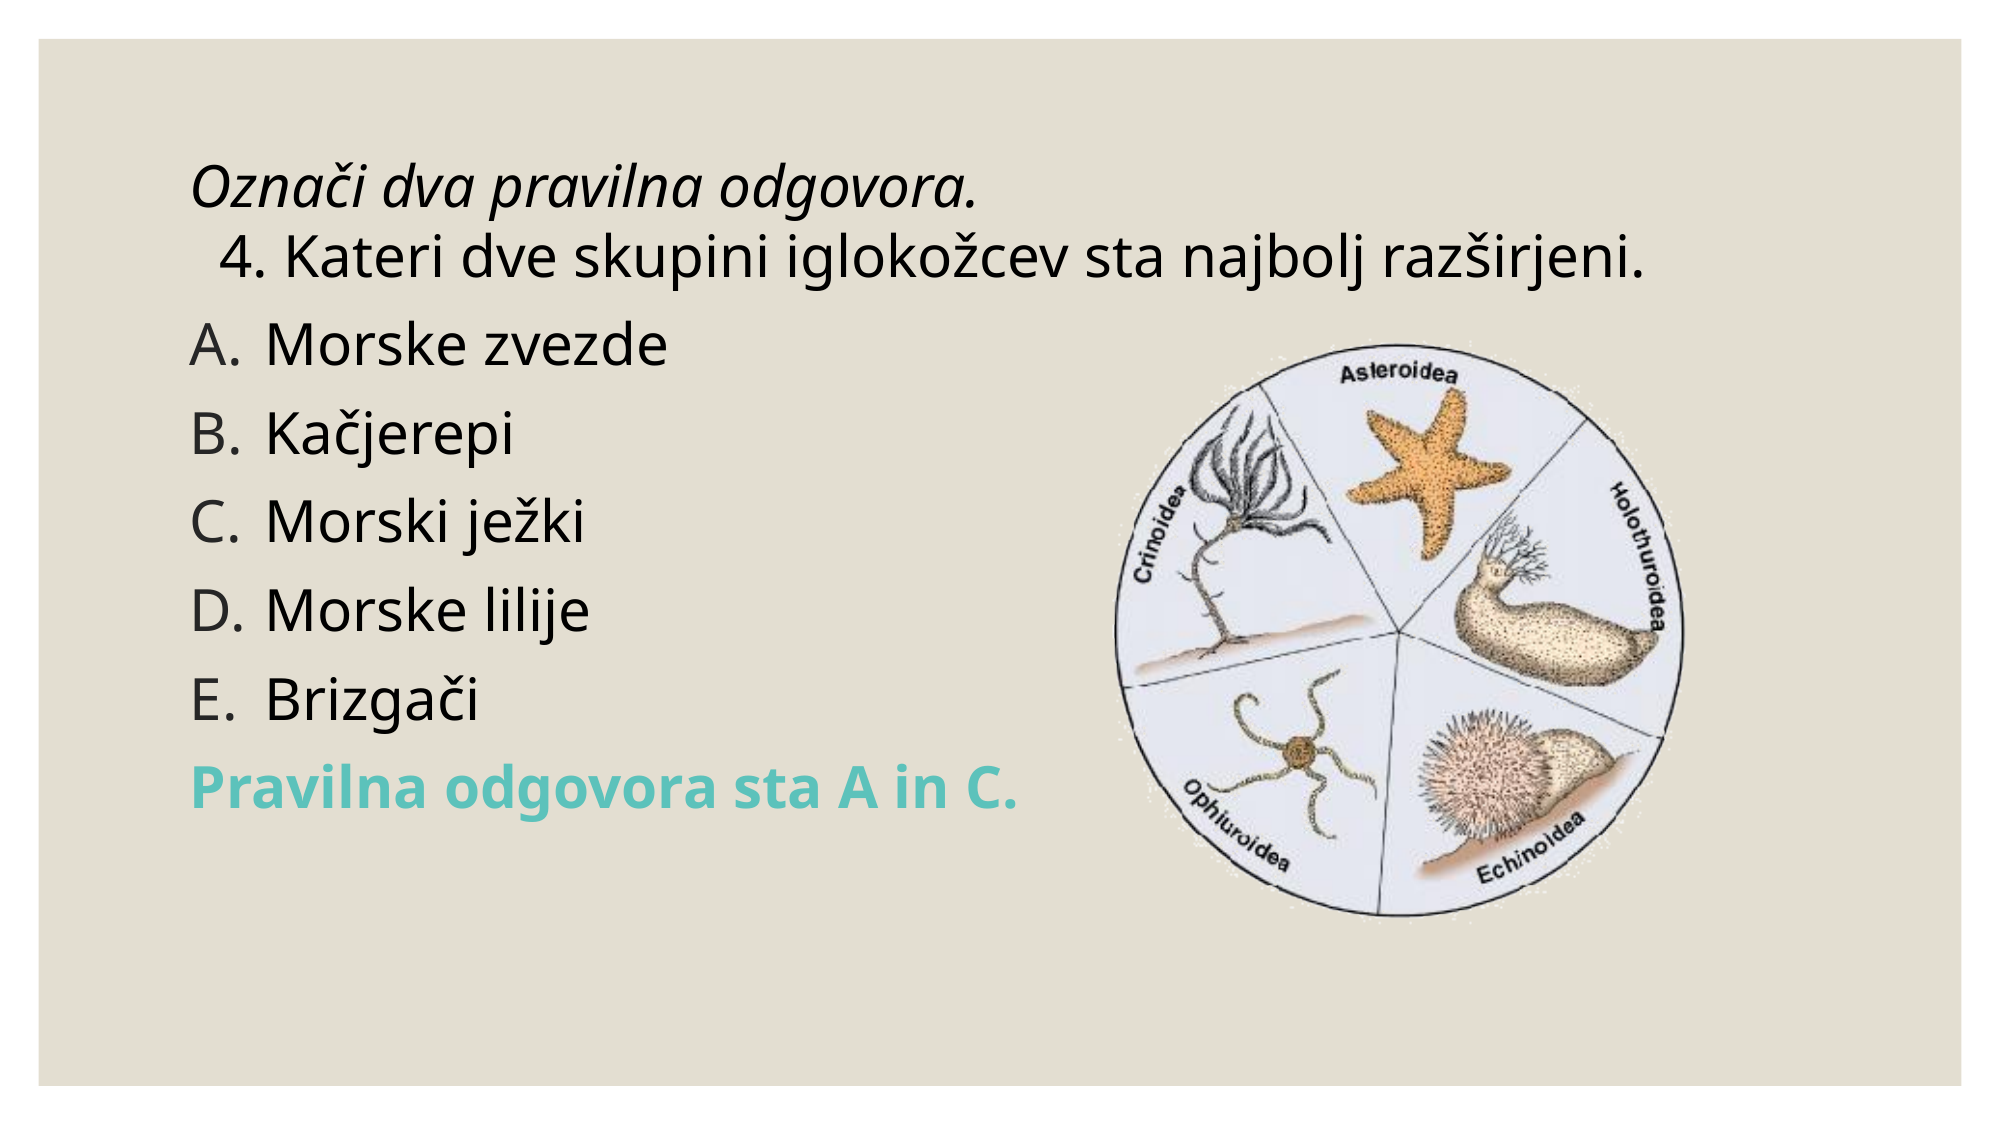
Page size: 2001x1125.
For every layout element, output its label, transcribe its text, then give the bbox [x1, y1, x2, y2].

picture [1086, 293, 1713, 936]
list Označi dva pravilna odgovora. 4. Kateri dve skupini iglokožcev sta najbolj razširjeni. Morske zvezde Kačjerepi Morski ježki Morske lilije Brizgači Pravilna odgovora sta A in C. [174, 141, 1825, 982]
